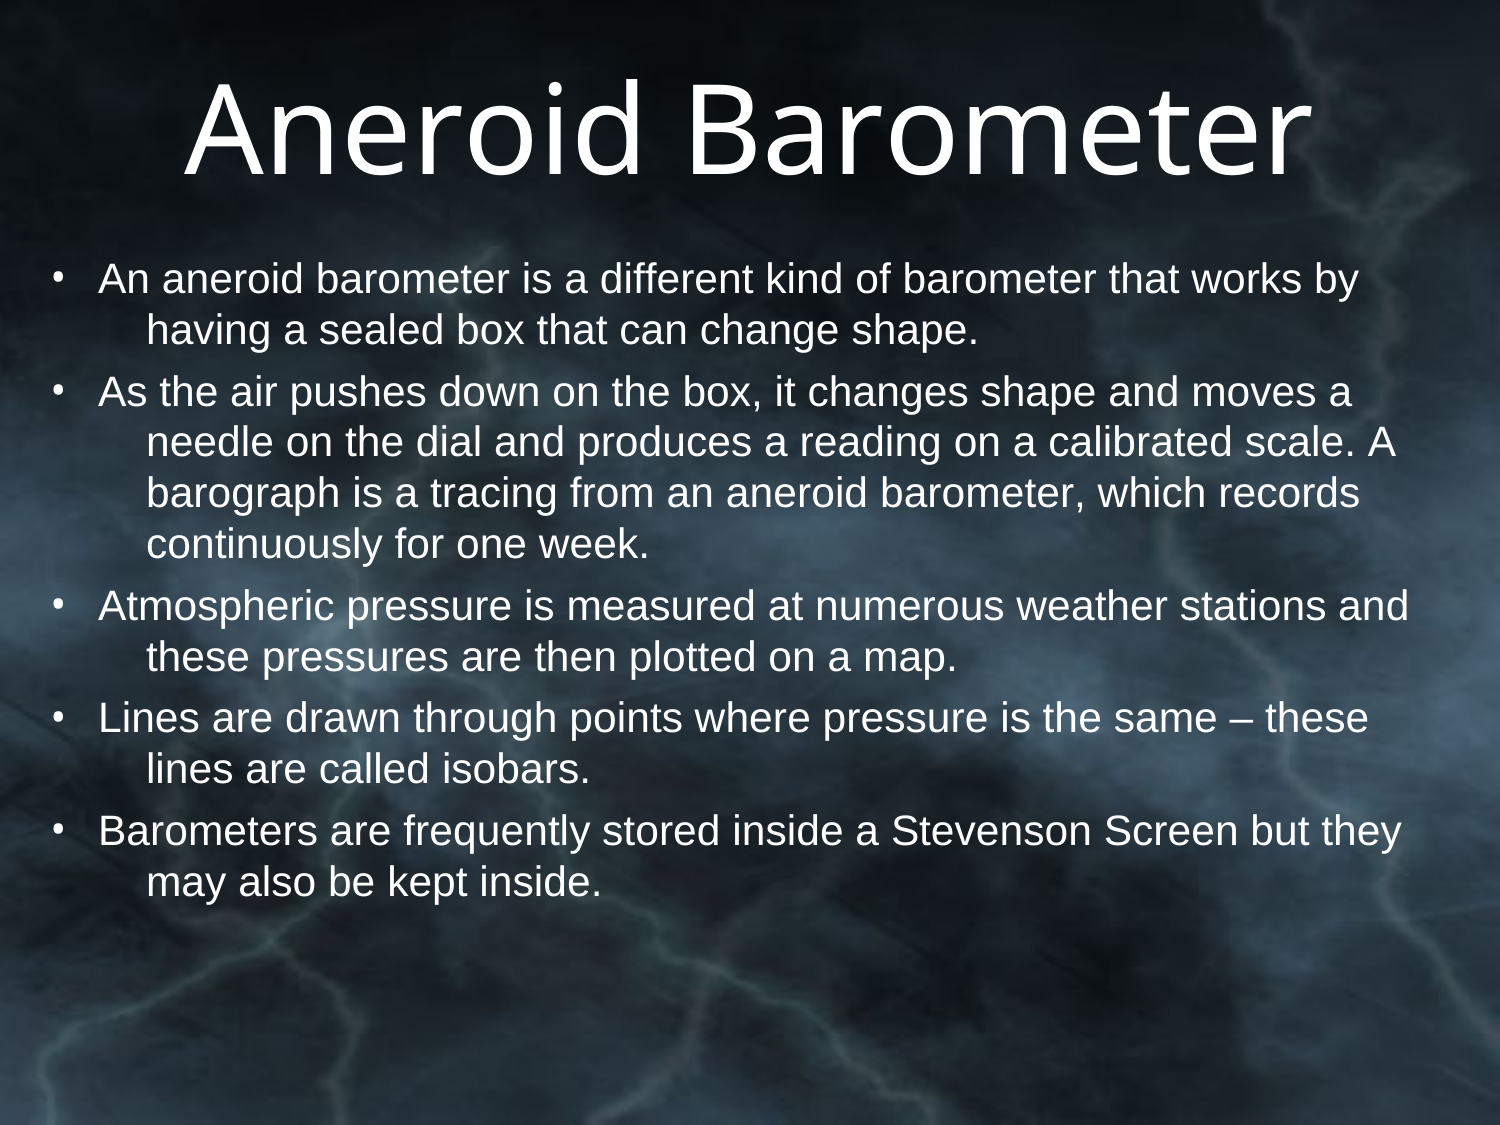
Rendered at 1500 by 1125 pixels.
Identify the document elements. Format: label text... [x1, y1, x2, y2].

title Aneroid Barometer [35, 31, 1465, 219]
list An aneroid barometer is a different kind of barometer that works by having a sealed box that can change shape. As the air pushes down on the box, it changes shape and moves a needle on the dial and produces a reading on a calibrated scale. A barograph is a tracing from an aneroid barometer, which records continuously for one week. Atmospheric pressure is measured at numerous weather stations and these pressures are then plotted on a map. Lines are drawn through points where pressure is the same – these lines are called isobars. Barometers are frequently stored inside a Stevenson Screen but they may also be kept inside. [35, 243, 1465, 919]
